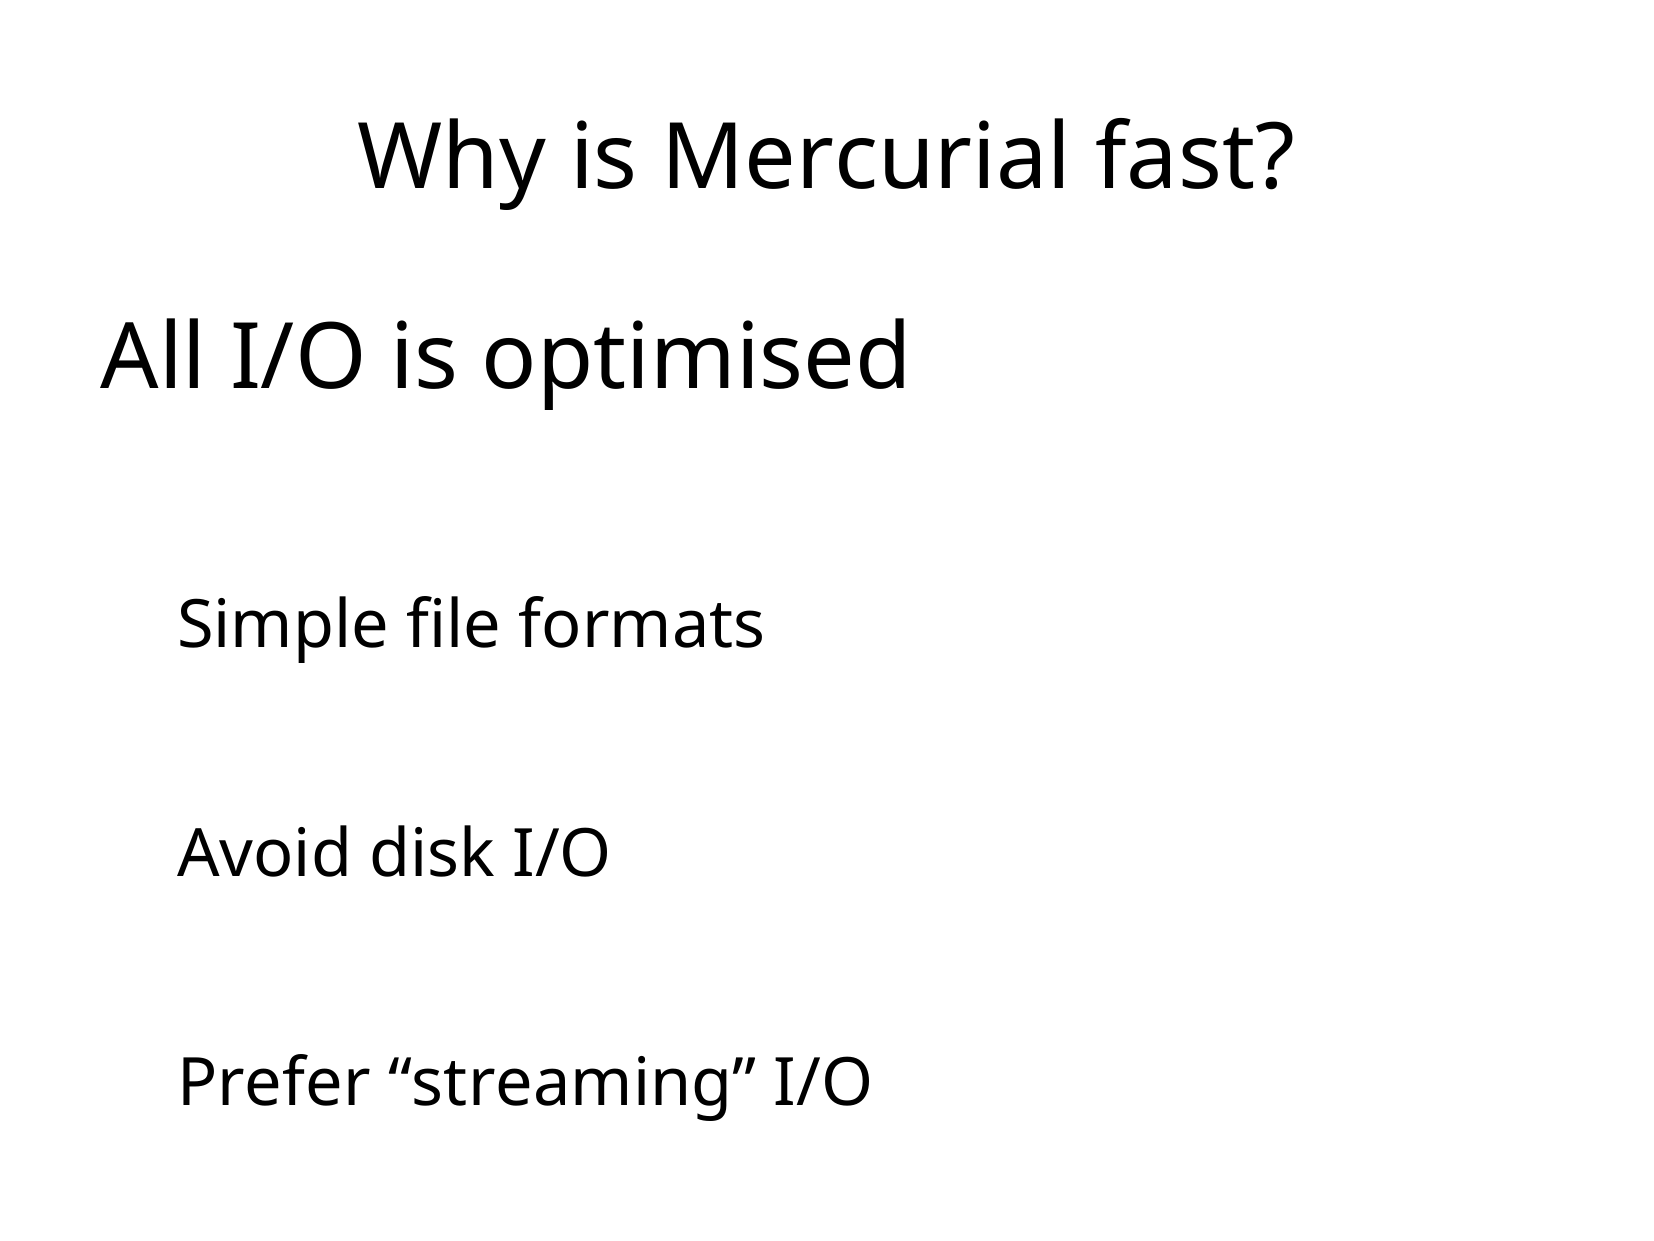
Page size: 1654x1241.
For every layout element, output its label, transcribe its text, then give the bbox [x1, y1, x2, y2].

list All I/O is optimised Simple file formats Avoid disk I/O Prefer “streaming” I/O [82, 290, 1571, 1109]
title Why is Mercurial fast? [82, 49, 1571, 257]
